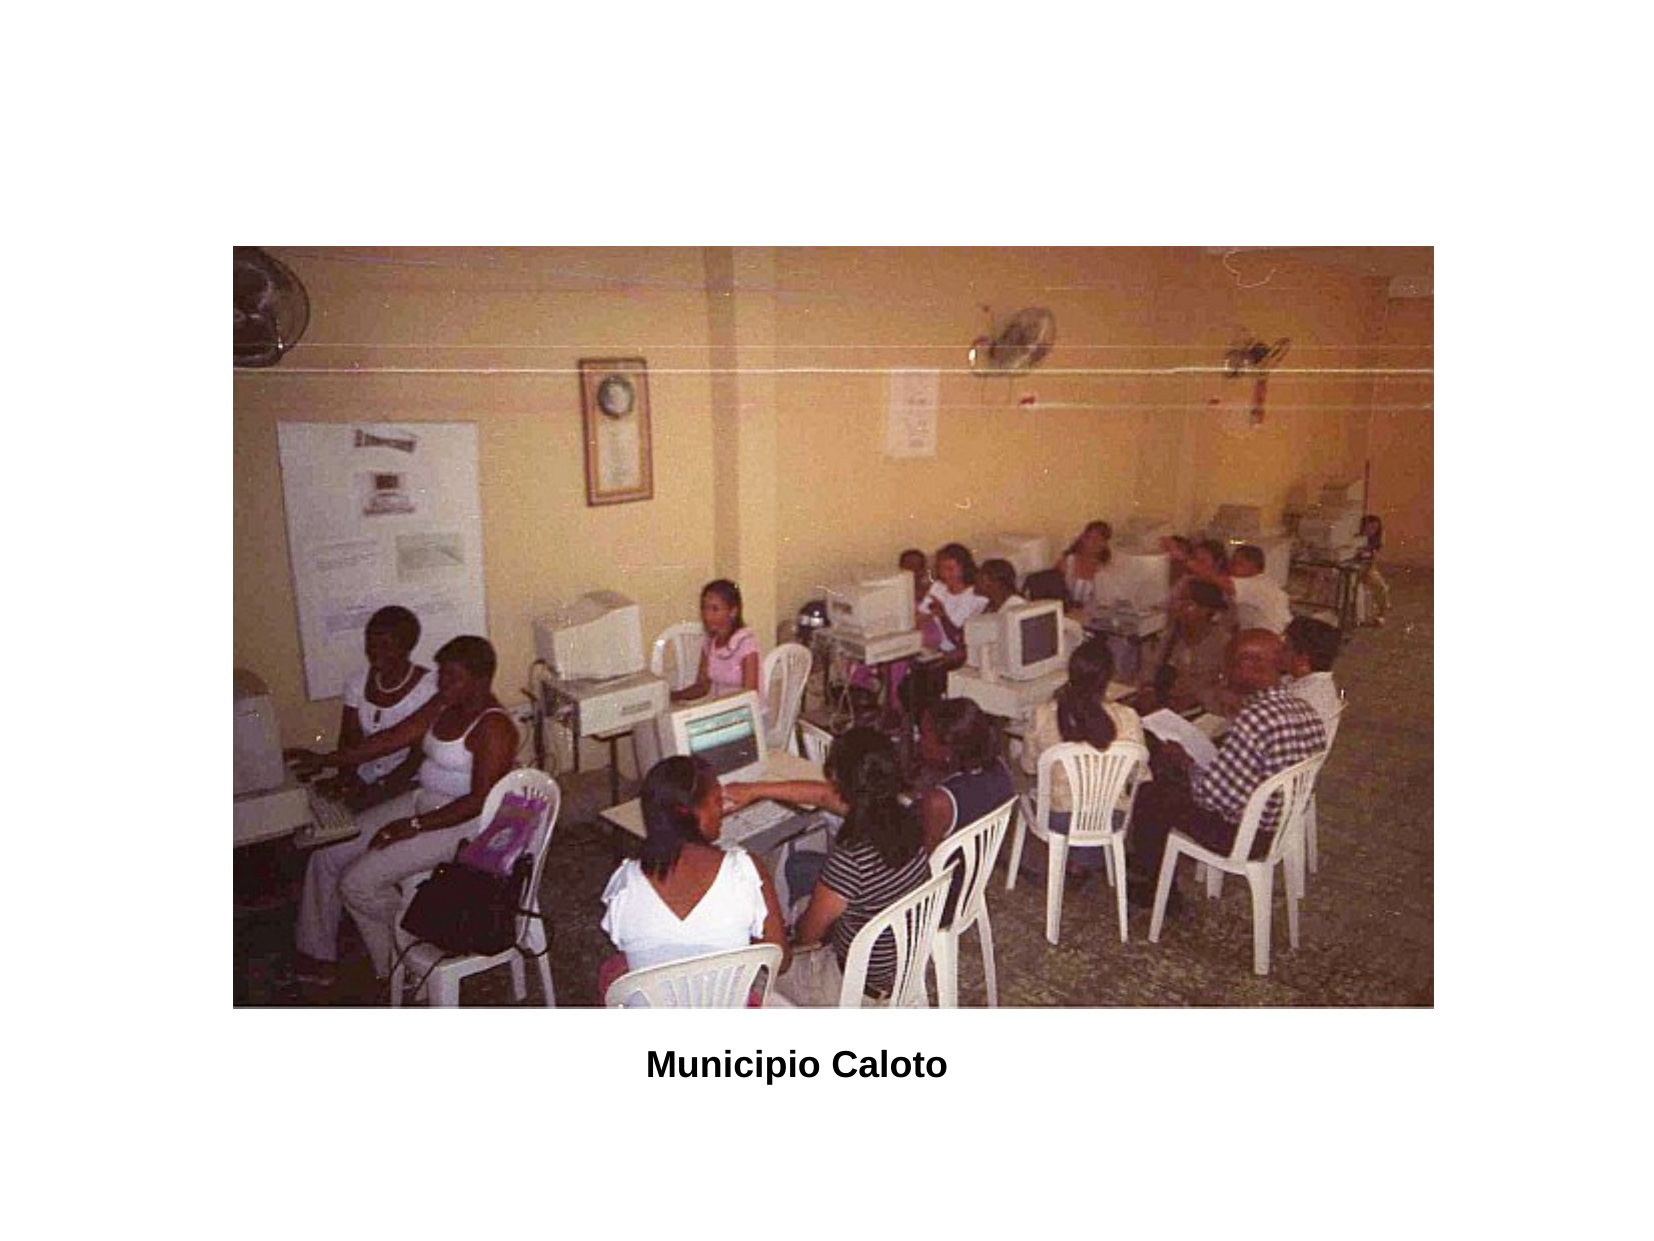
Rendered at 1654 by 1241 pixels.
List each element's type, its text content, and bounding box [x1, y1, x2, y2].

picture [233, 246, 1434, 1009]
text_box Municipio Caloto [383, 1035, 1211, 1094]
